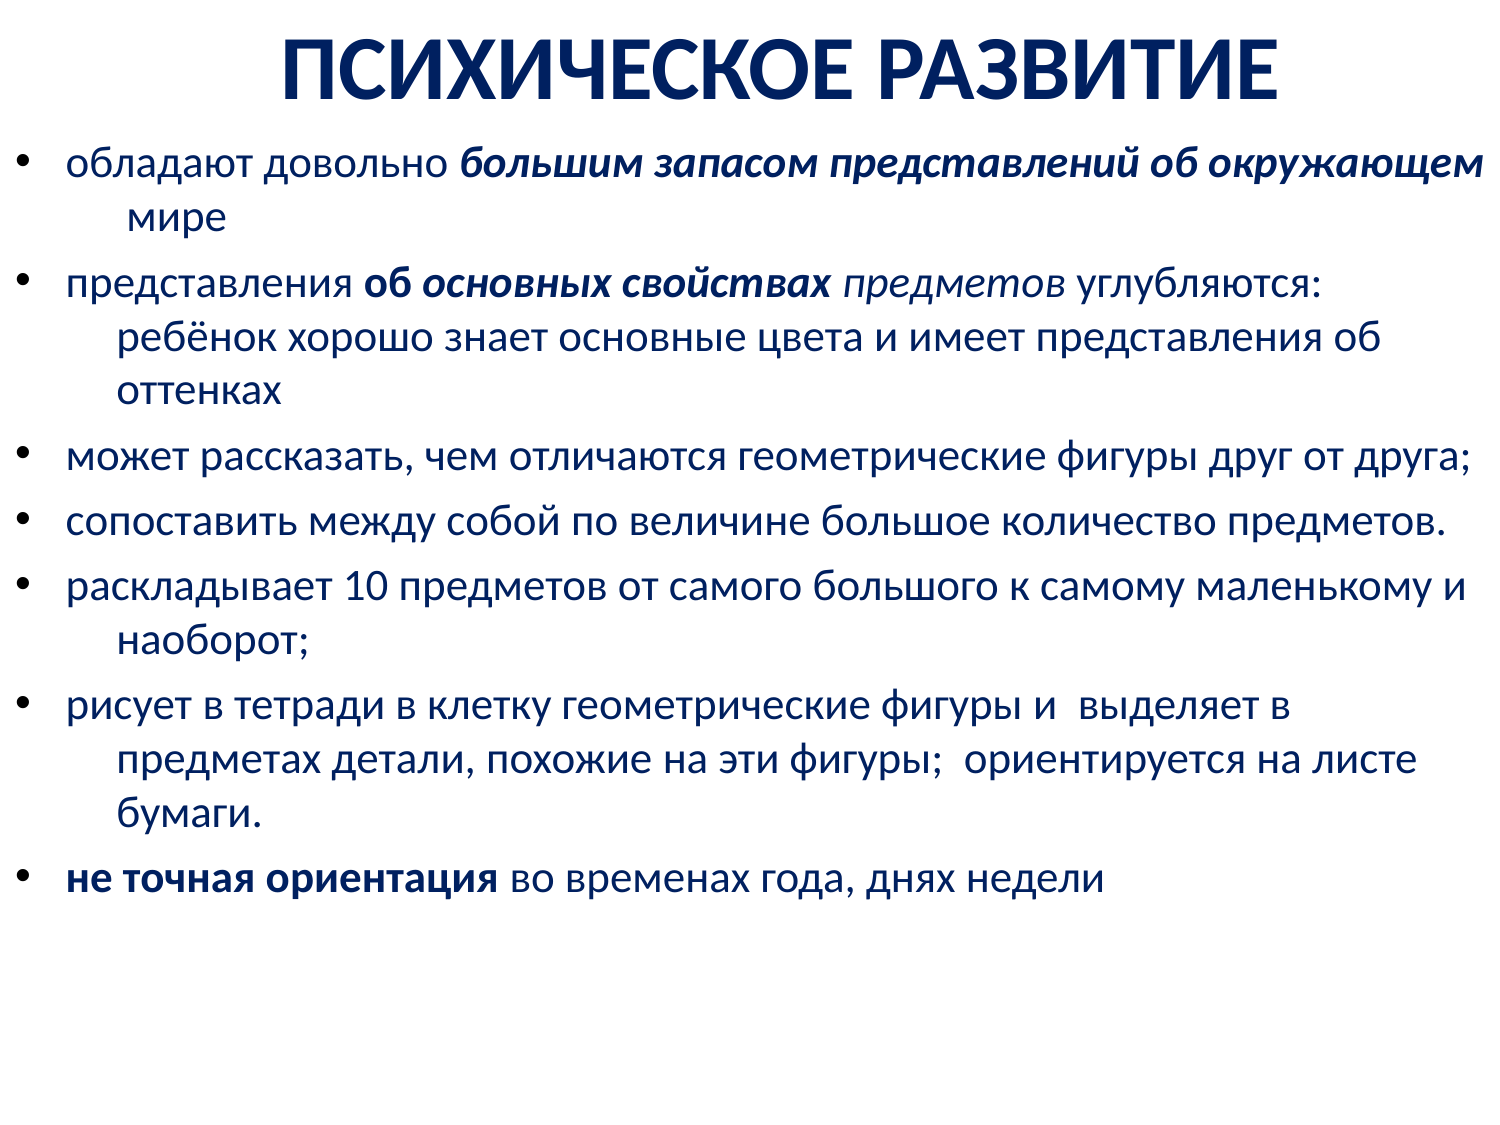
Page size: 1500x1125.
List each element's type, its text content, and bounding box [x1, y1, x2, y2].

list обладают довольно большим запасом представлений об окружающем мире представления об основных свойствах предметов углубляются: ребёнок хорошо знает основные цвета и имеет представления об оттенках может рассказать, чем отличаются геометрические фигуры друг от друга; сопоставить между собой по величине большое количество предметов. раскладывает 10 предметов от самого большого к самому маленькому и наоборот; рисует в тетради в клетку геометрические фигуры и выделяет в предметах детали, похожие на эти фигуры; ориентируется на листе бумаги. не точная ориентация во временах года, днях недели [0, 125, 1500, 963]
text_box ПСИХИЧЕСКОЕ РАЗВИТИЕ [266, 0, 1297, 125]
